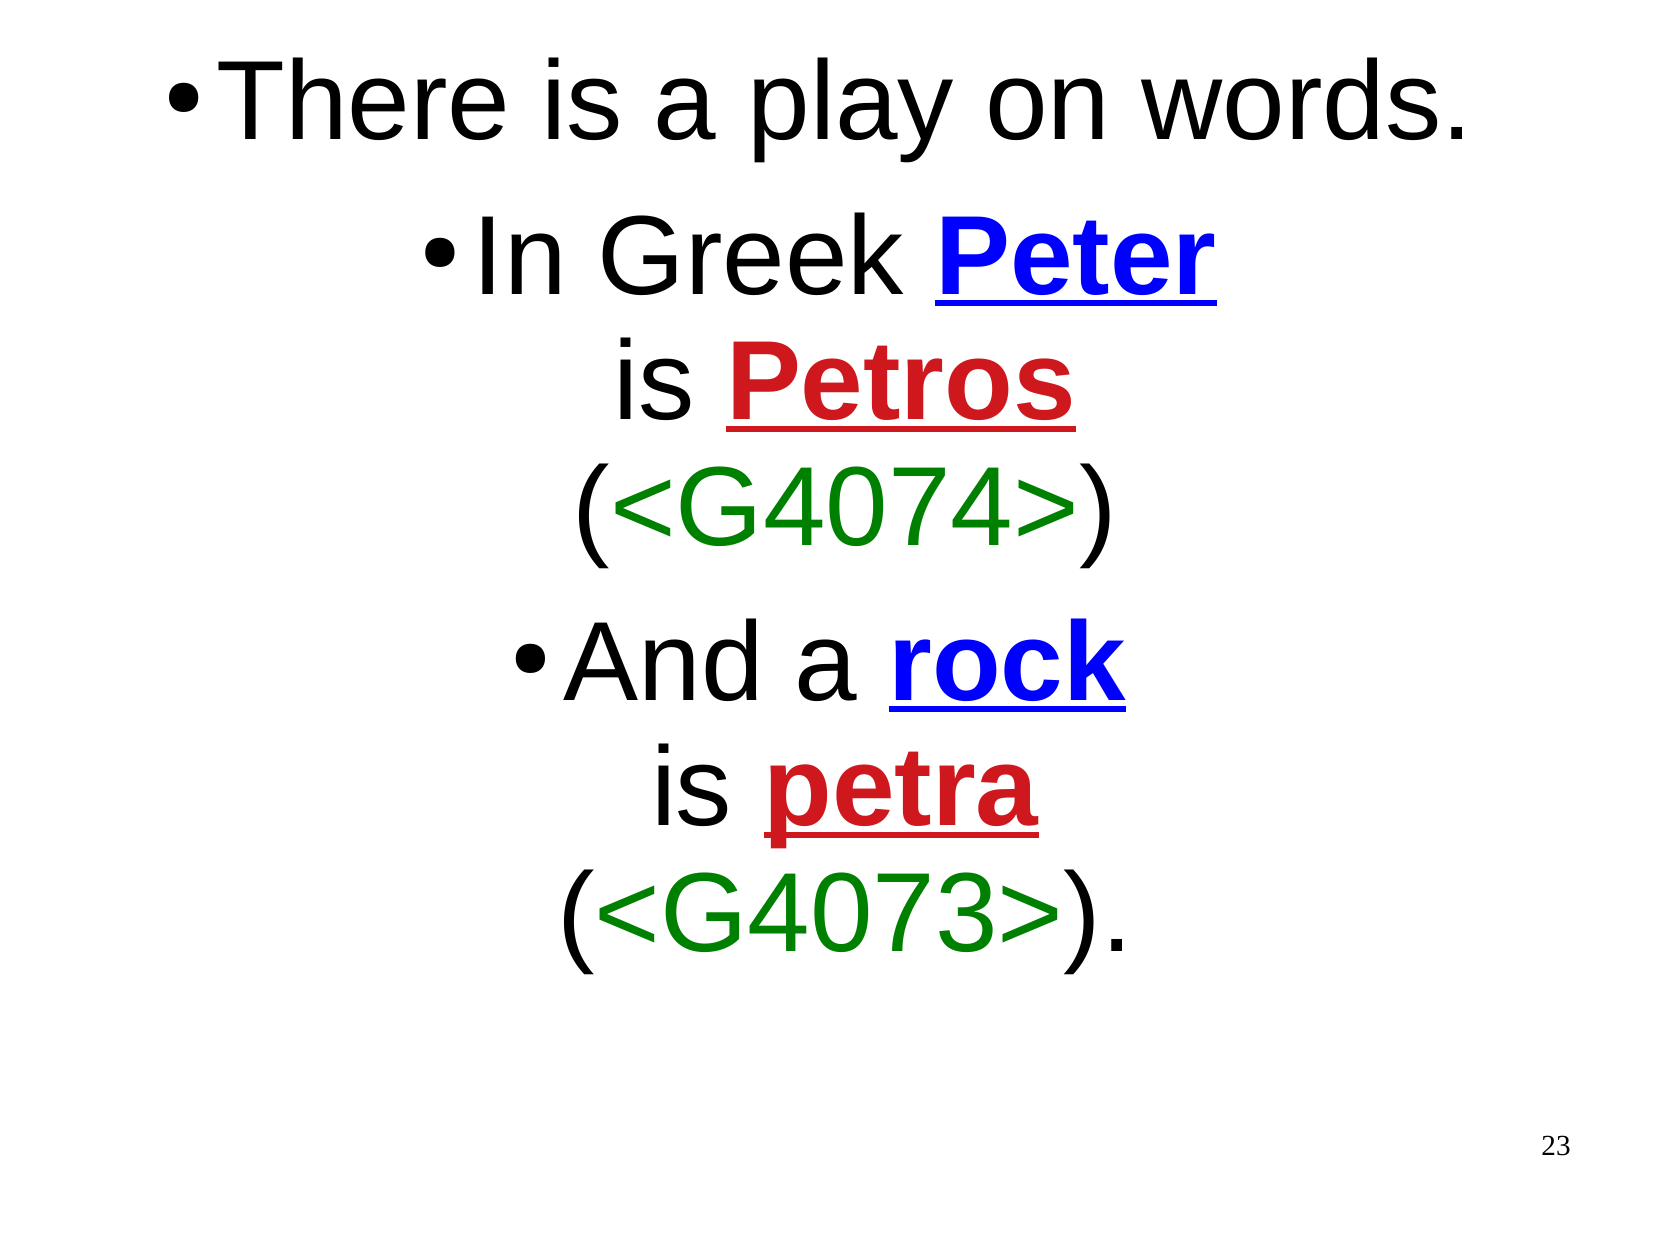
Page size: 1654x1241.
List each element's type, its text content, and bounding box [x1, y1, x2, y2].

list There is a play on words. In Greek Peter is Petros (<G4074>) And a rock is petra (<G4073>). [37, 37, 1613, 1238]
